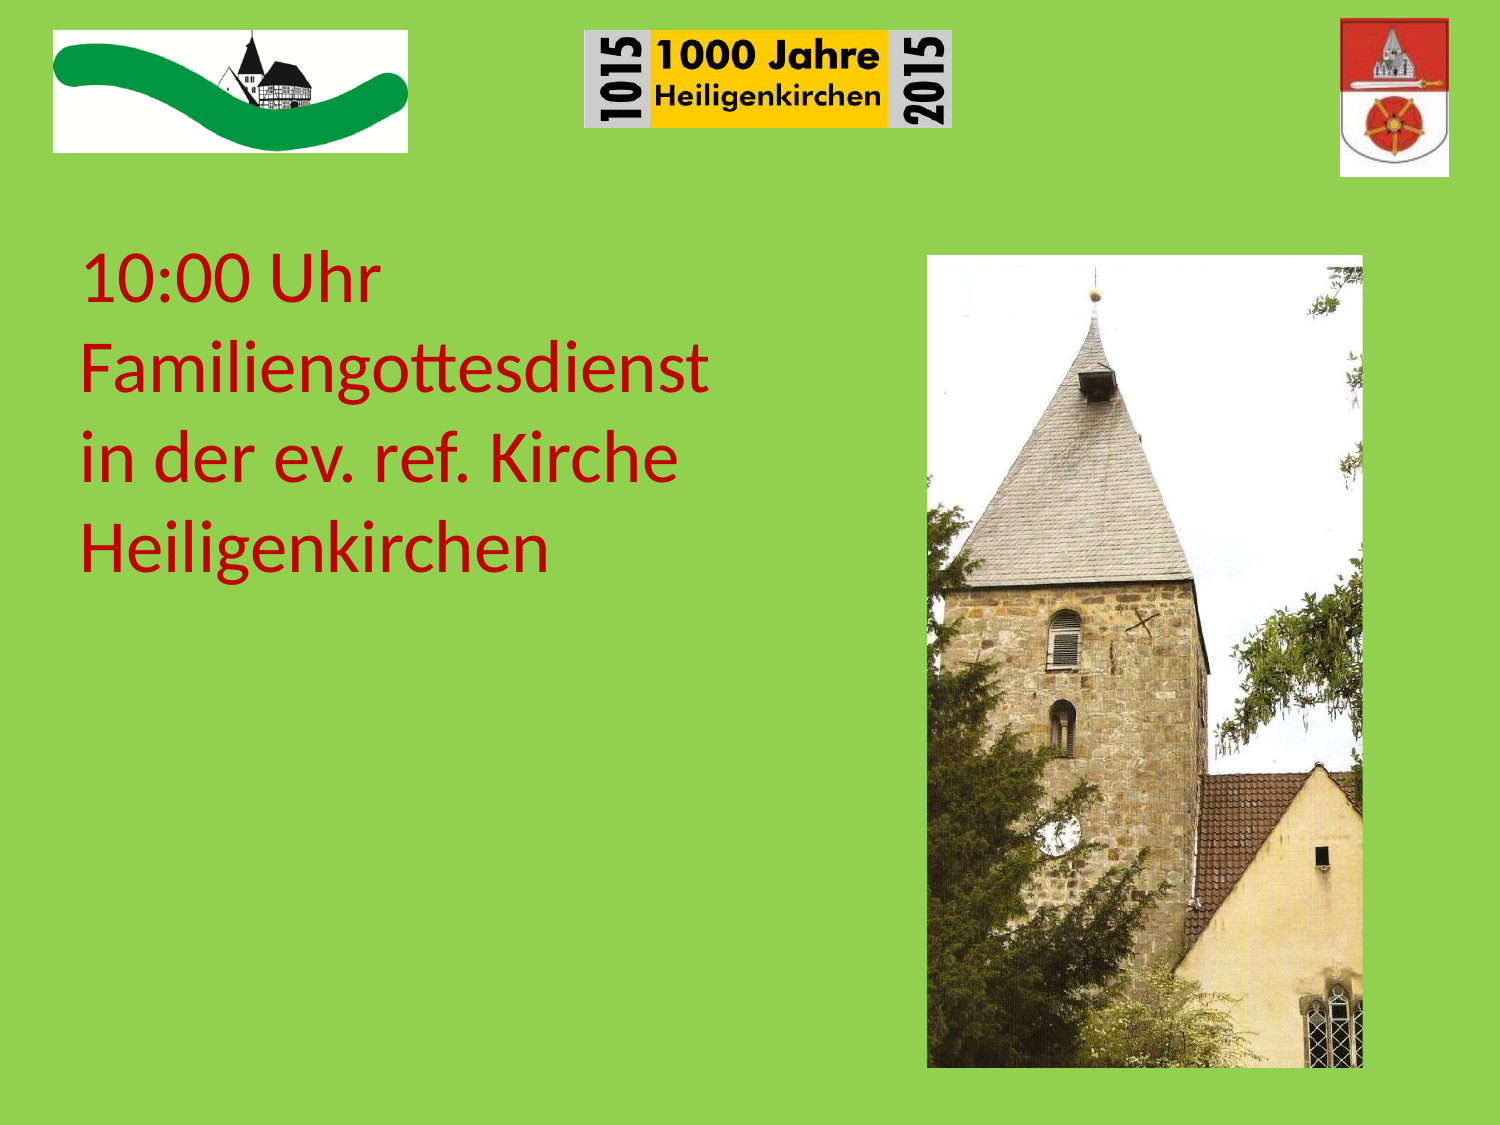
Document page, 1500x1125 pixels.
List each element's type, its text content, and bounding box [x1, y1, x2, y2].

text_box 10:00 Uhr Familiengottesdienst in der ev. ref. Kirche Heiligenkirchen [64, 220, 916, 599]
picture [584, 31, 952, 128]
picture [53, 31, 408, 153]
picture [927, 255, 1363, 1068]
picture [1340, 19, 1449, 177]
